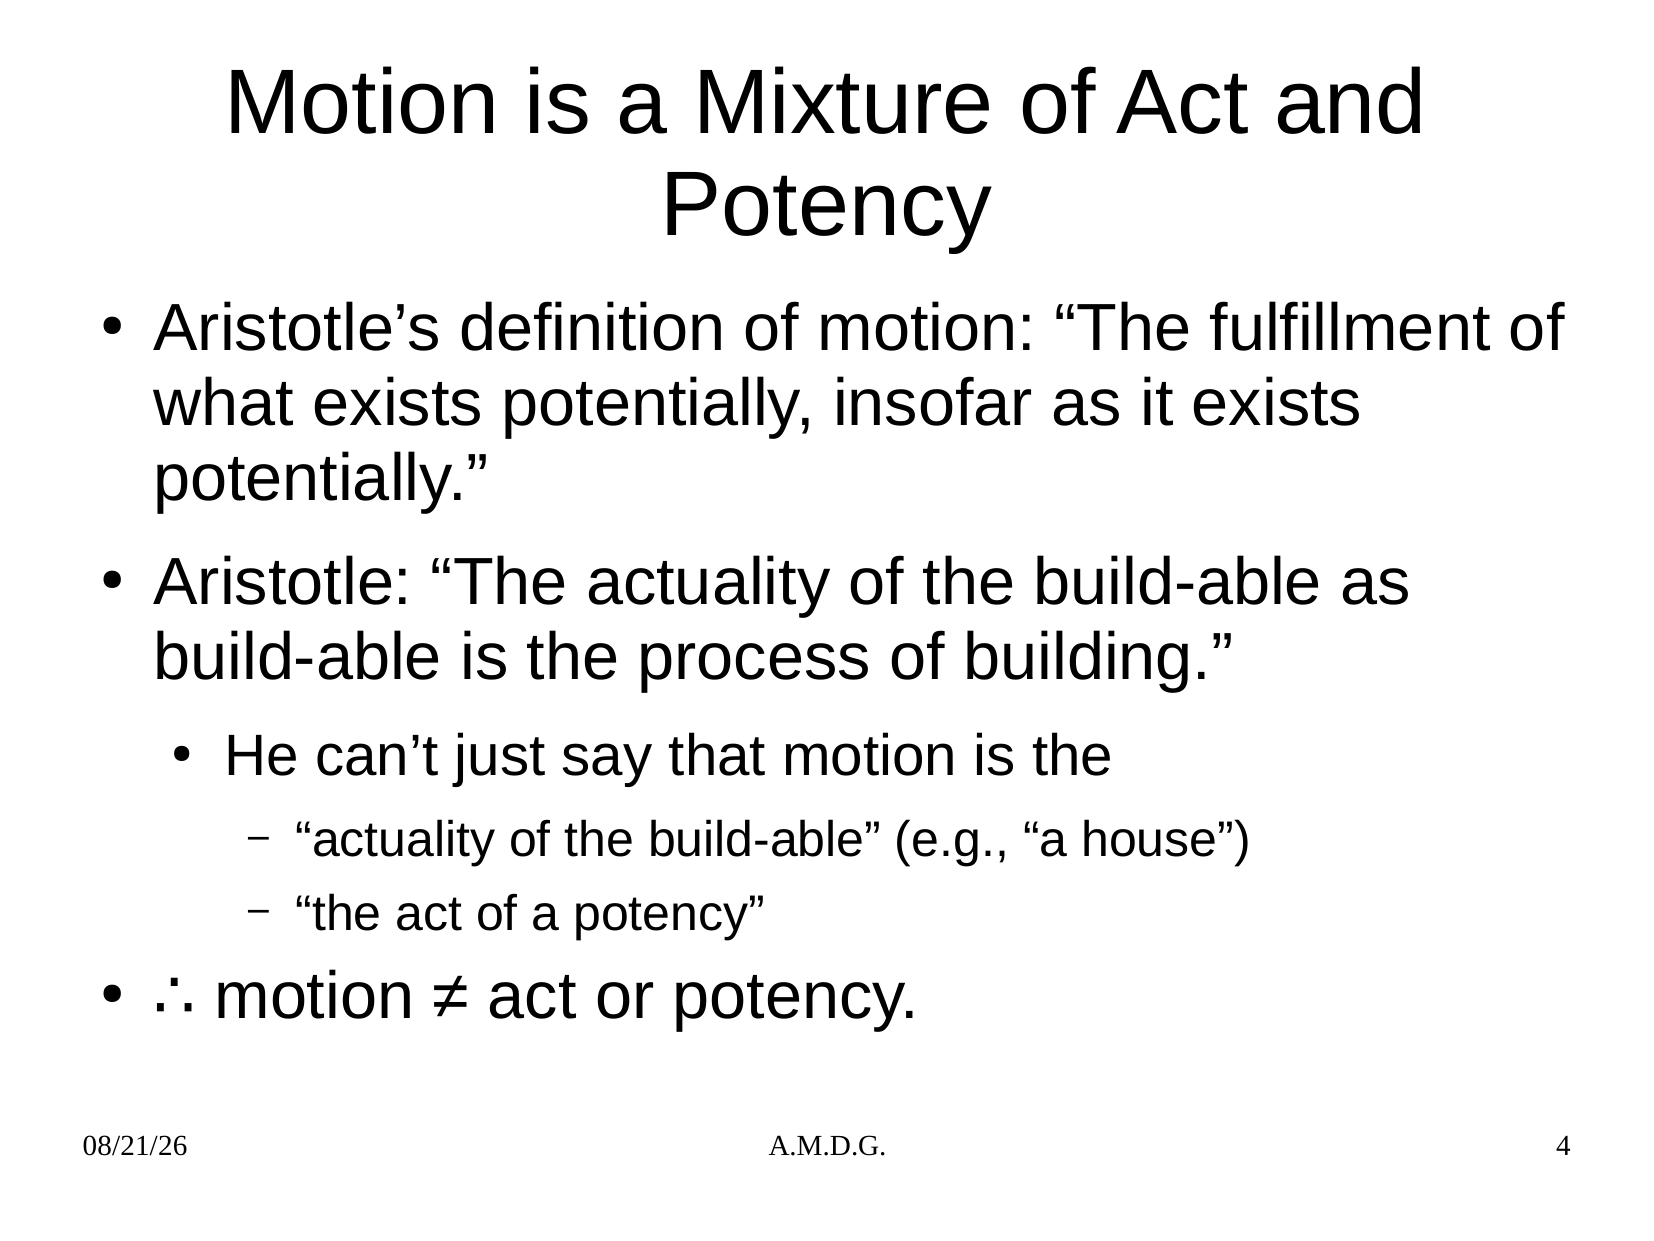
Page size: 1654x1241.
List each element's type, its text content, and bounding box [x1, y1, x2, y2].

title Motion is a Mixture of Act and Potency [82, 49, 1571, 257]
list Aristotle’s definition of motion: “The fulfillment of what exists potentially, insofar as it exists potentially.” Aristotle: “The actuality of the build-able as build-able is the process of building.” He can’t just say that motion is the “actuality of the build-able” (e.g., “a house”) “the act of a potency” ∴ motion ≠ act or potency. [82, 290, 1571, 1109]
